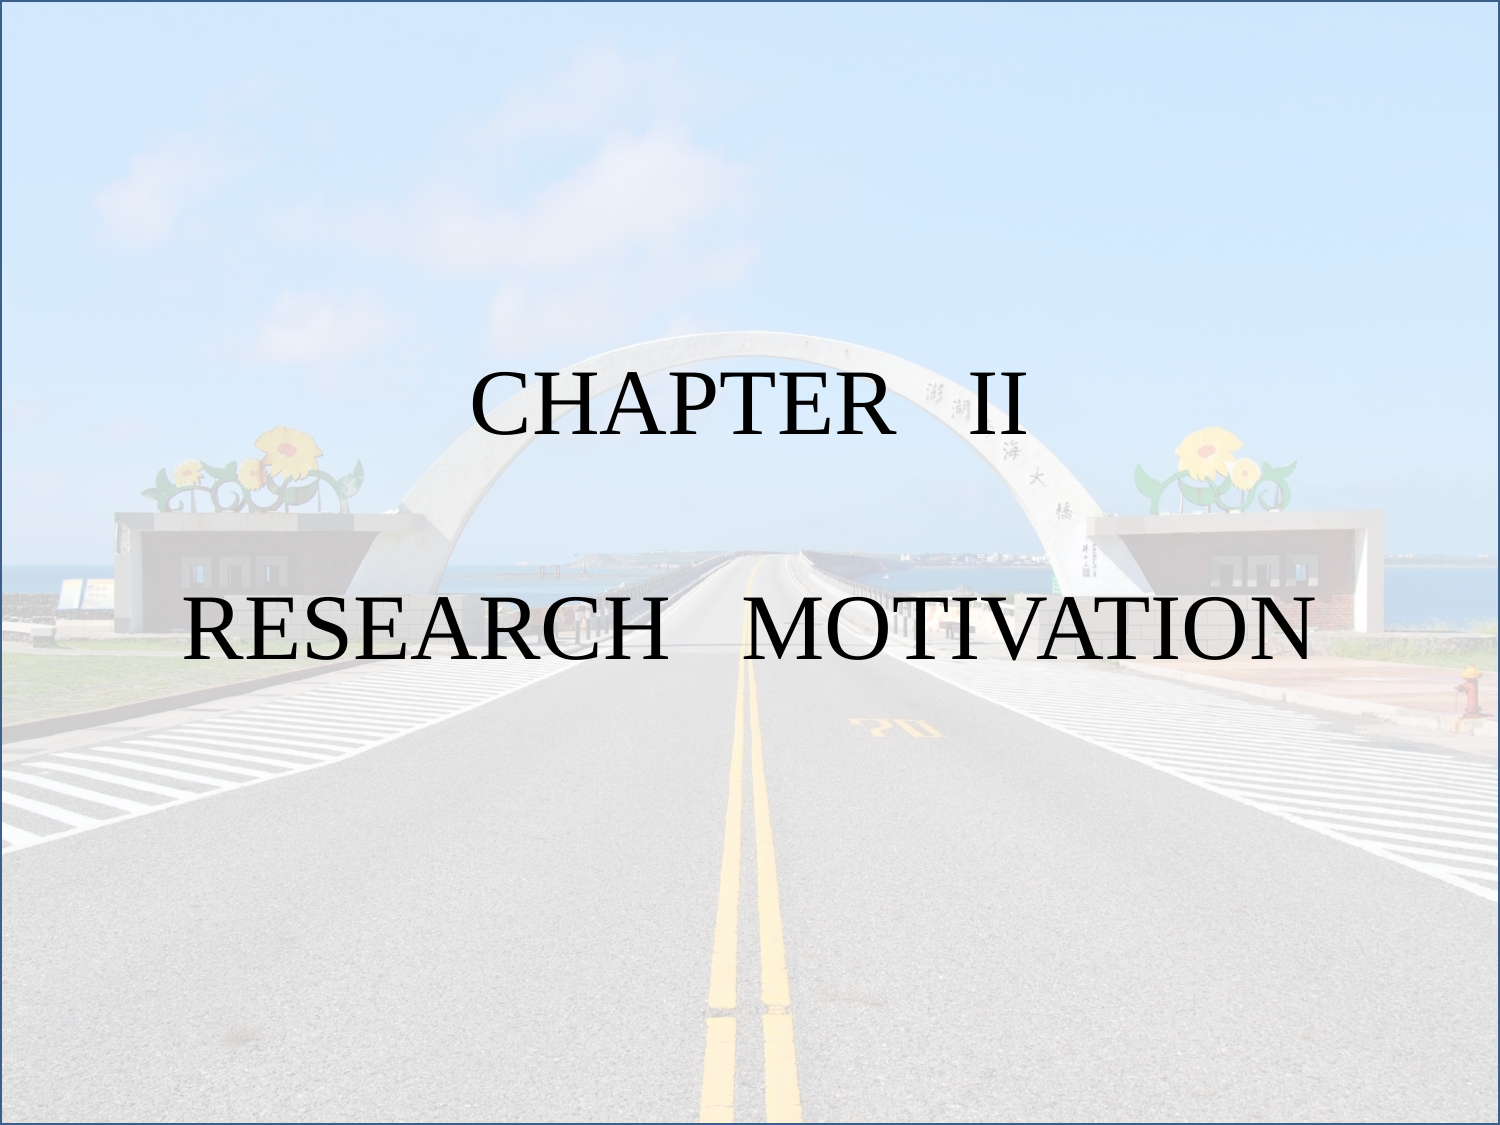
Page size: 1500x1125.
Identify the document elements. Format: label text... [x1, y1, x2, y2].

text_box [0, 0, 1500, 1125]
title CHAPTER II RESEARCH MOTIVATION [112, 267, 1388, 752]
